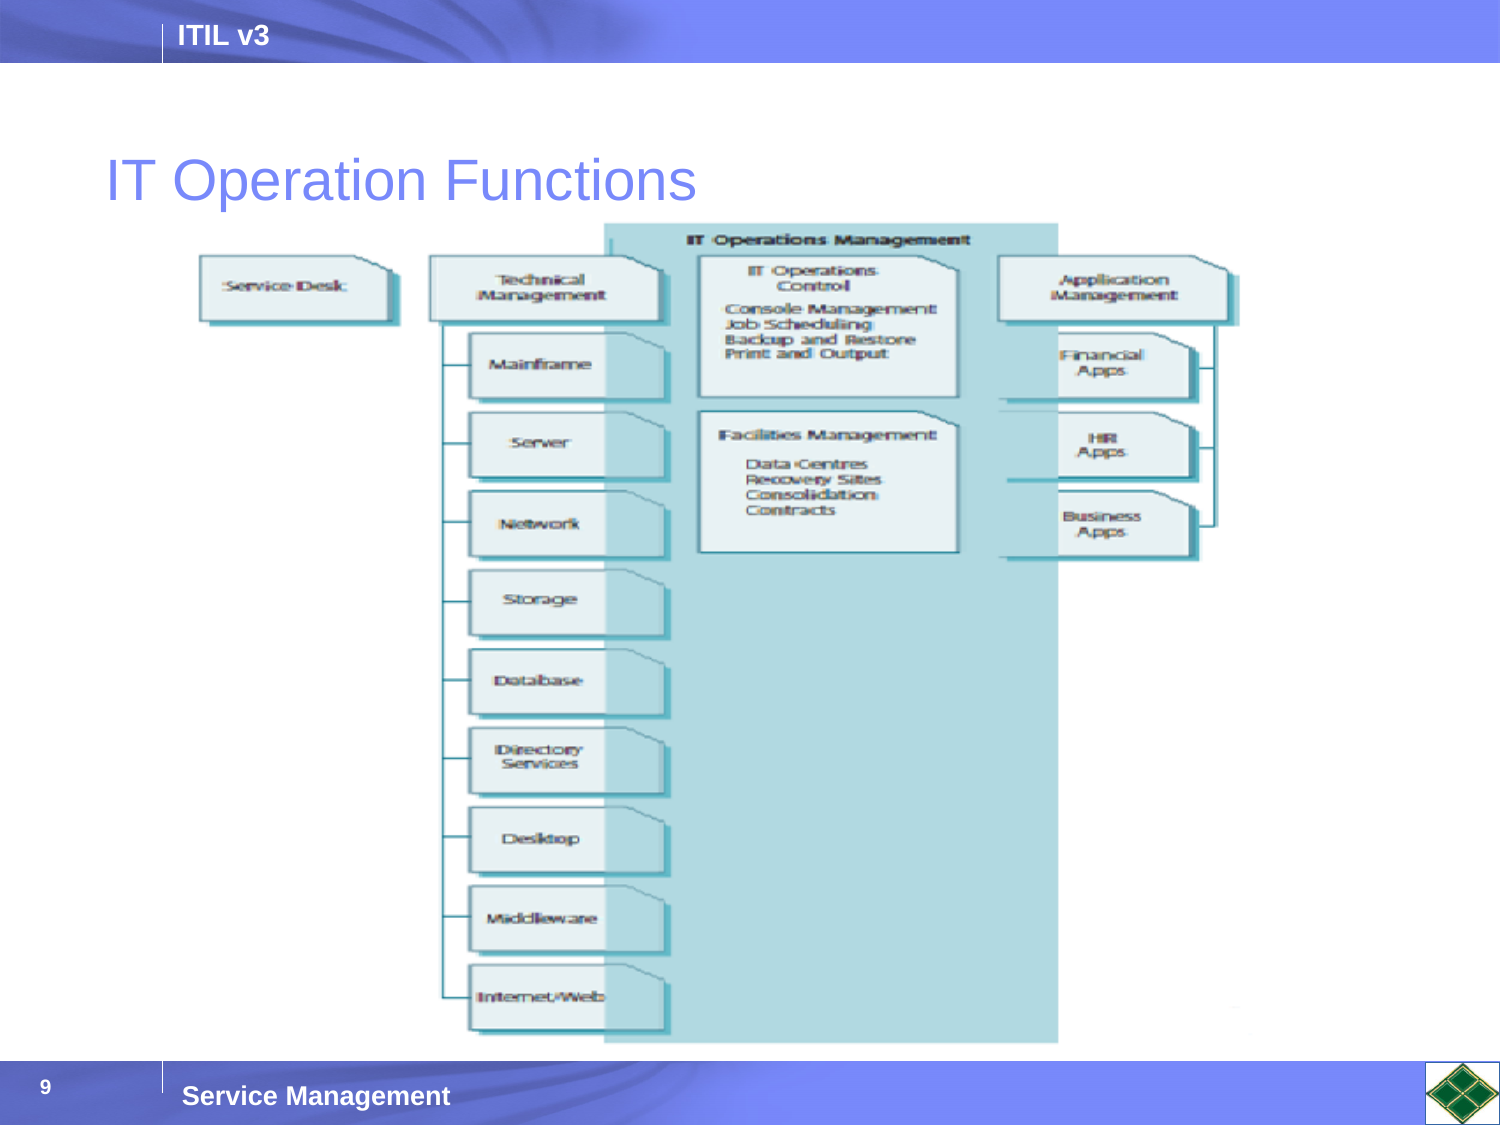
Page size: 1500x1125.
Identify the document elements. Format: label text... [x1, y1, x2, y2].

picture [1426, 1063, 1499, 1124]
picture [194, 219, 1270, 1059]
text_box <číslo> [25, 1066, 191, 1119]
text_box IT Operation Functions [90, 121, 1443, 221]
picture [0, 1061, 1500, 1125]
picture [0, 0, 1500, 63]
